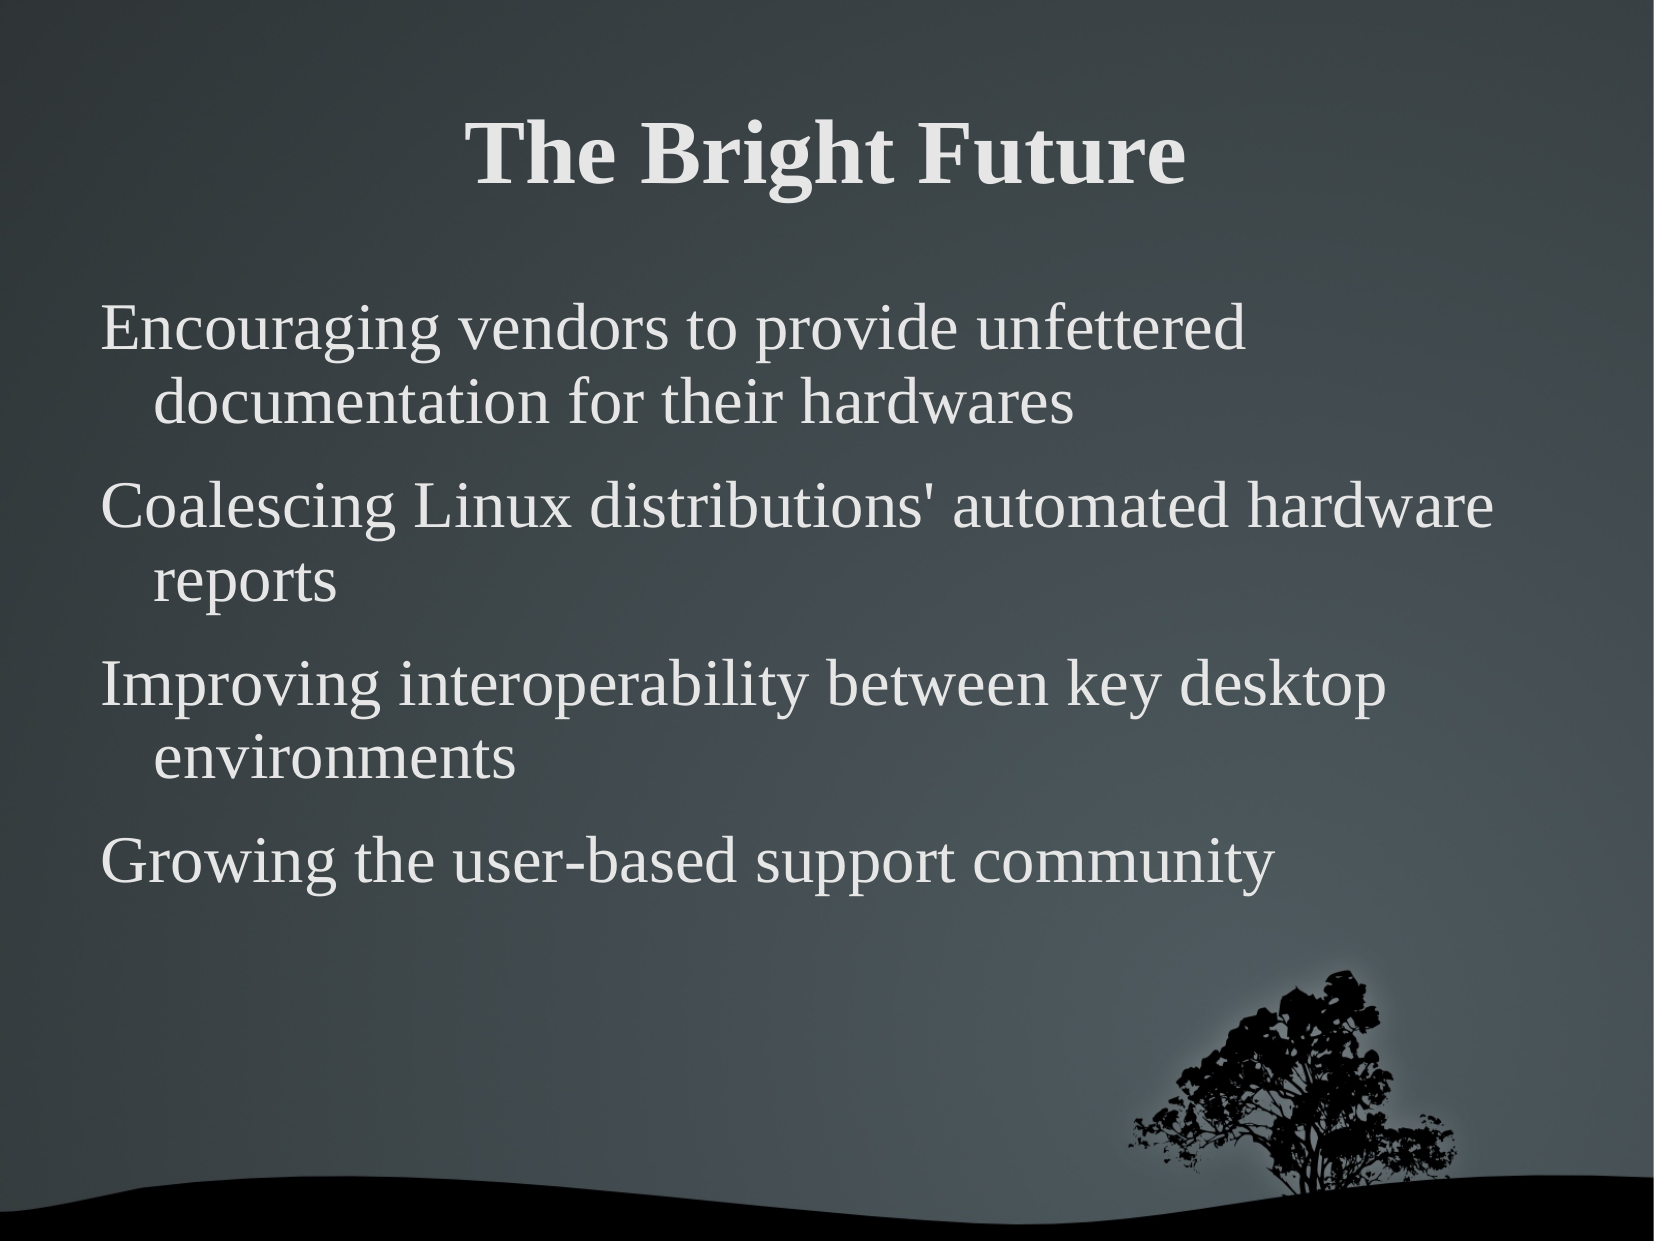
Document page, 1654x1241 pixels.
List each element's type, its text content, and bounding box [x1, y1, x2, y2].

title The Bright Future [82, 56, 1571, 250]
list Encouraging vendors to provide unfettered documentation for their hardwares Coalescing Linux distributions' automated hardware reports Improving interoperability between key desktop environments Growing the user-based support community [82, 290, 1571, 1094]
picture [0, 0, 1654, 1241]
